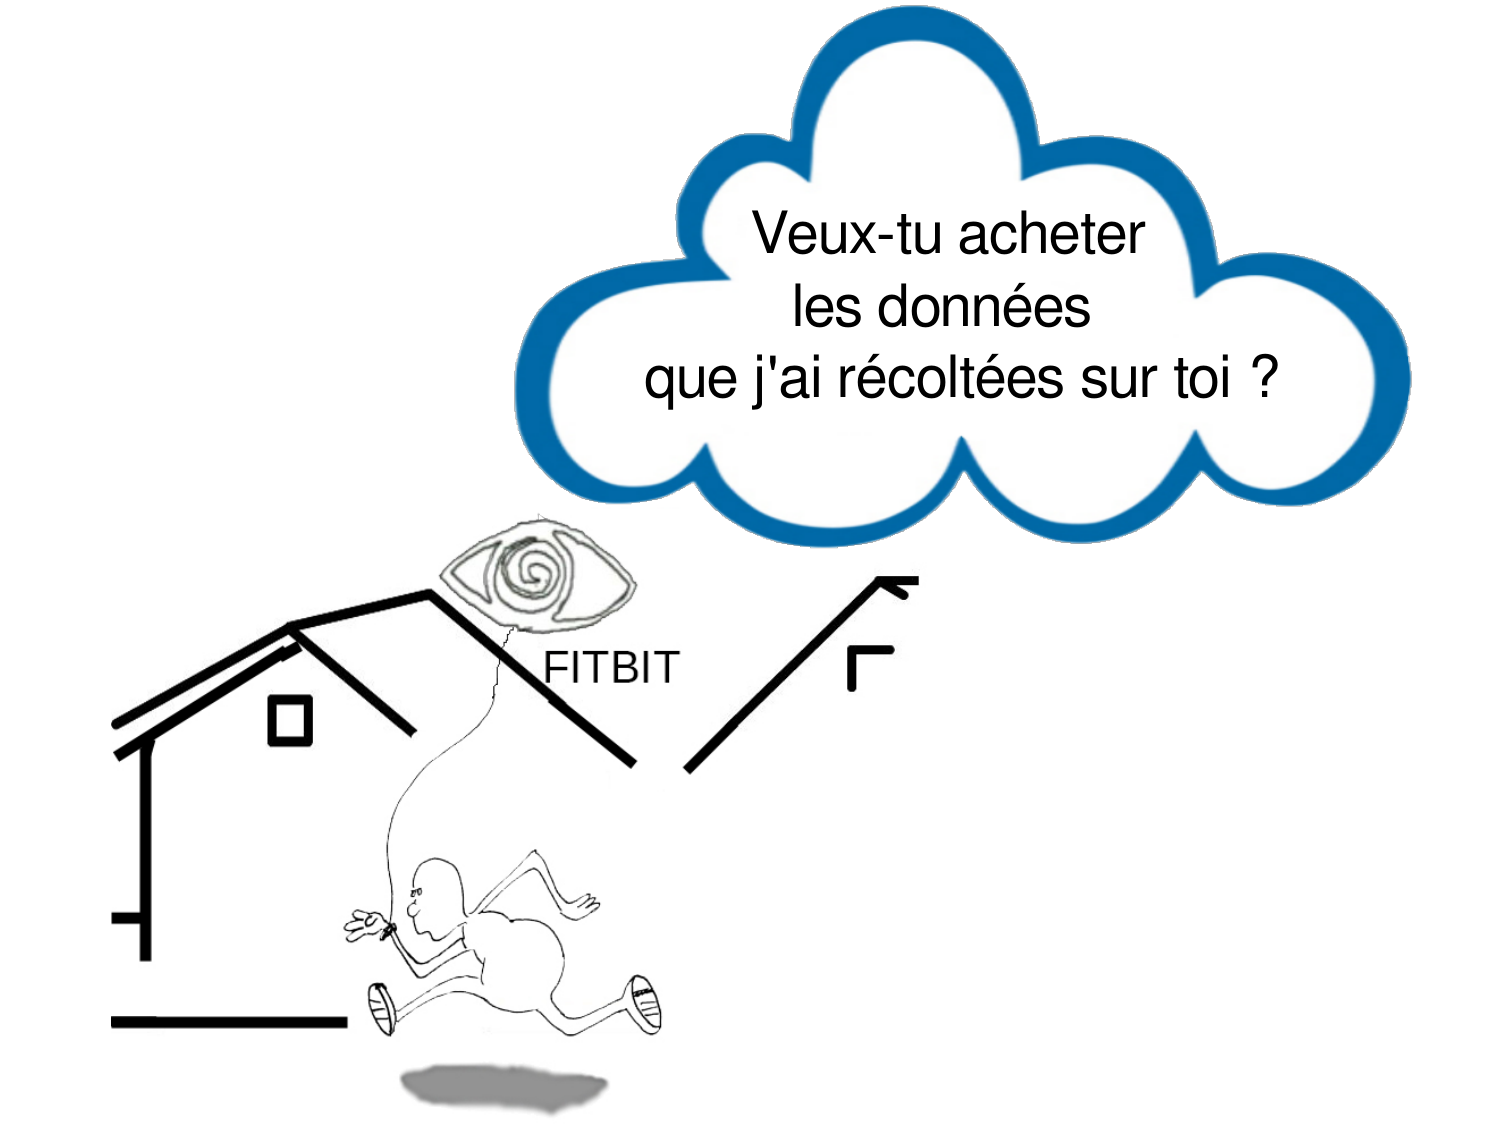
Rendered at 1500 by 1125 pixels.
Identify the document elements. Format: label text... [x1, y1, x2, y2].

picture [111, 0, 1418, 1125]
text_box Veux-tu acheter les données [700, 165, 1198, 337]
text_box que j'ai récoltées sur toi ? [519, 337, 1406, 426]
